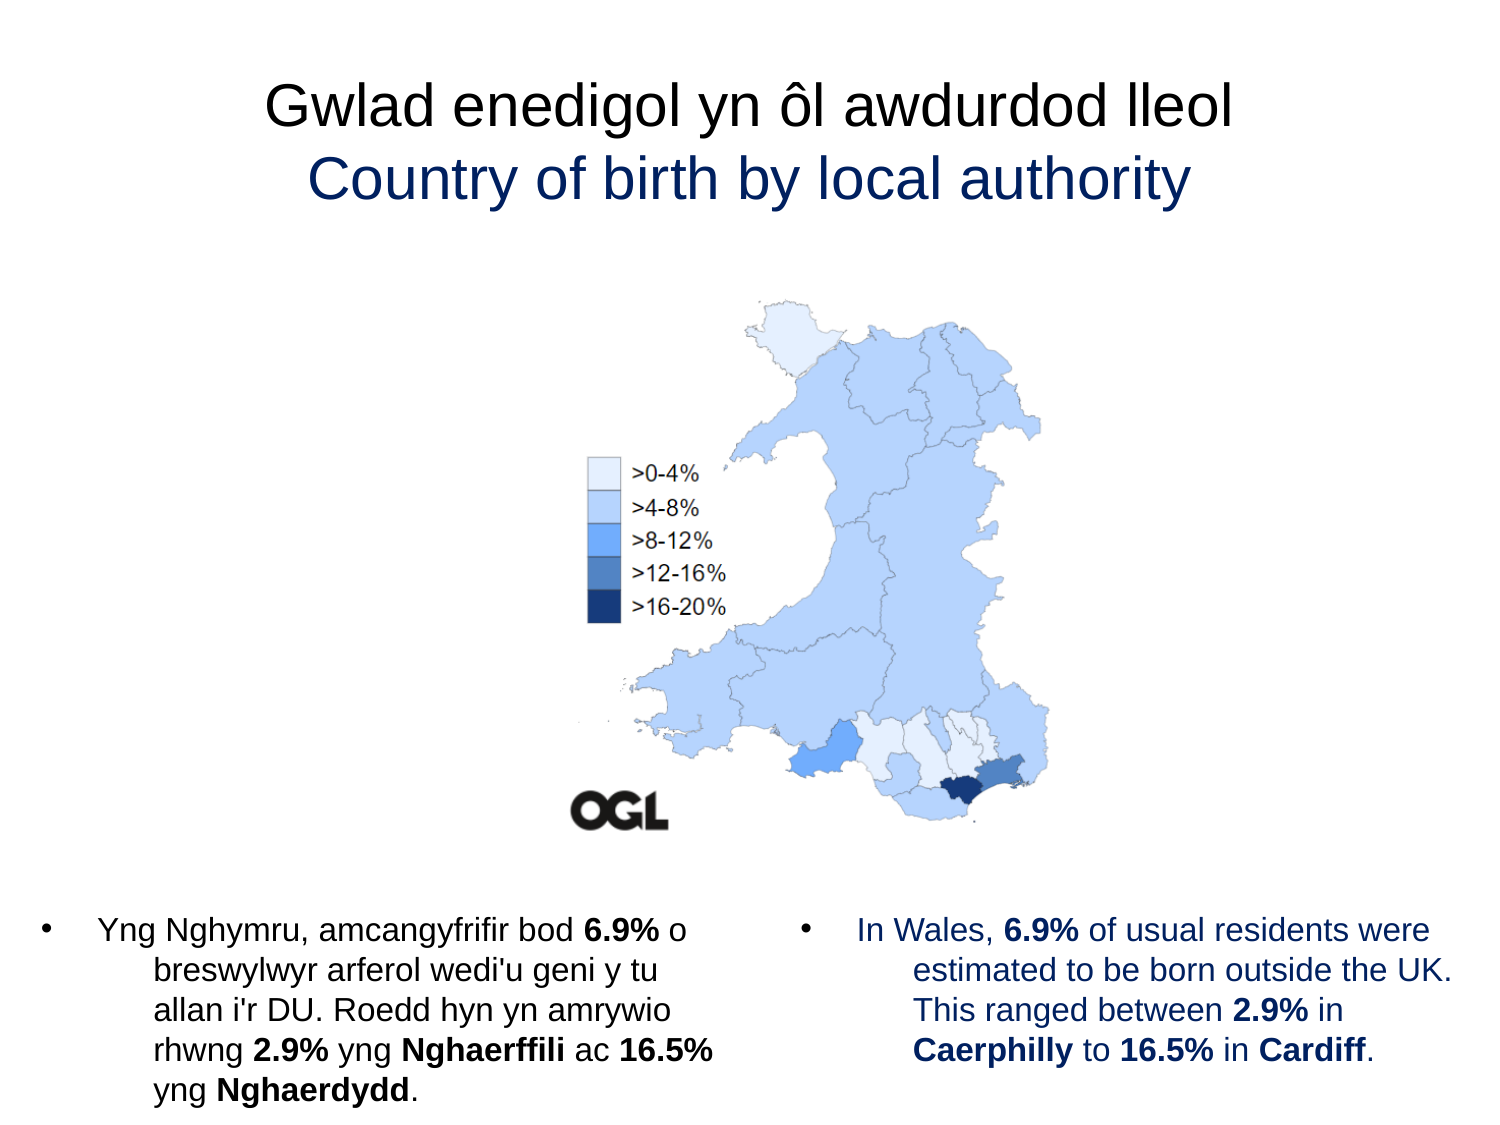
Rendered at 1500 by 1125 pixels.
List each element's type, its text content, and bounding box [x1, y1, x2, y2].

picture [324, 233, 1247, 896]
text_box In Wales, 6.9% of usual residents were estimated to be born outside the UK. This ranged between 2.9% in Caerphilly to 16.5% in Cardiff. [785, 901, 1472, 1125]
list Yng Nghymru, amcangyfrifir bod 6.9% o breswylwyr arferol wedi'u geni y tu allan i'r DU. Roedd hyn yn amrywio rhwng 2.9% yng Nghaerffili ac 16.5% yng Nghaerdydd. [25, 901, 748, 1125]
title Gwlad enedigol yn ôl awdurdod lleol Country of birth by local authority [75, 45, 1426, 233]
